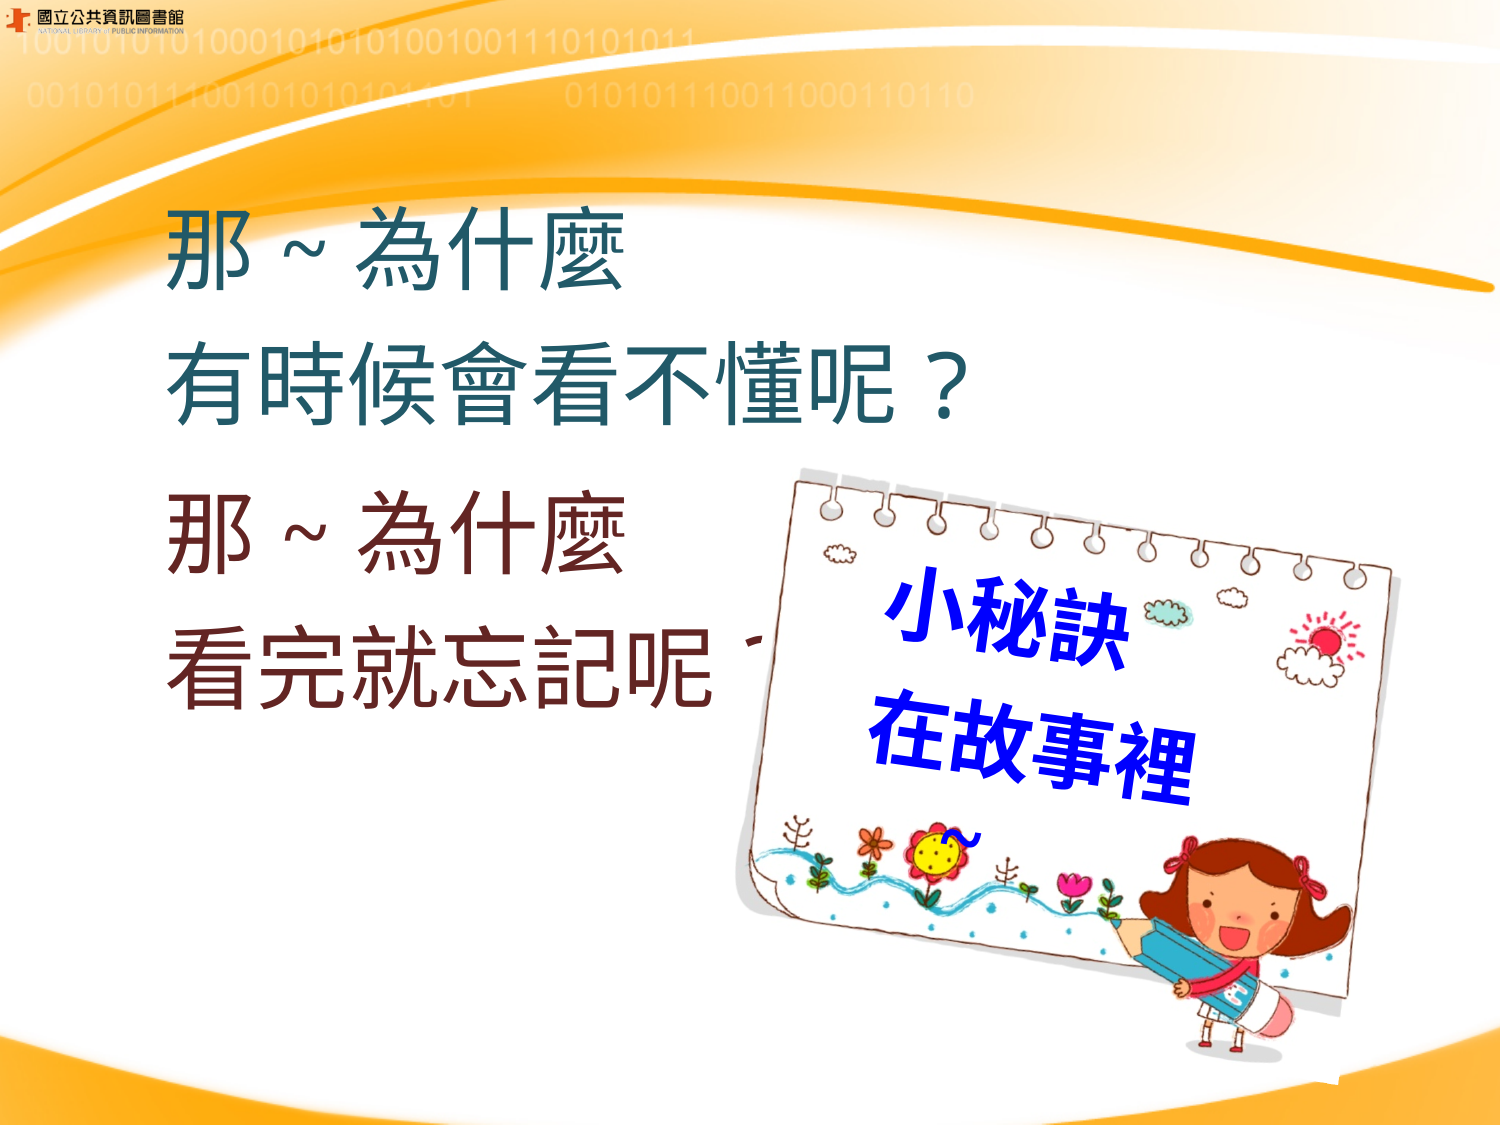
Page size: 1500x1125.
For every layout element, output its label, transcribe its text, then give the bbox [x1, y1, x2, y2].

text_box 小秘訣 在故事裡~ [844, 538, 1287, 837]
text_box 那~為什麼 看完就忘記呢? [150, 468, 791, 728]
text_box 那~為什麼 有時候會看不懂呢? [148, 184, 1070, 445]
picture [702, 456, 1428, 1085]
